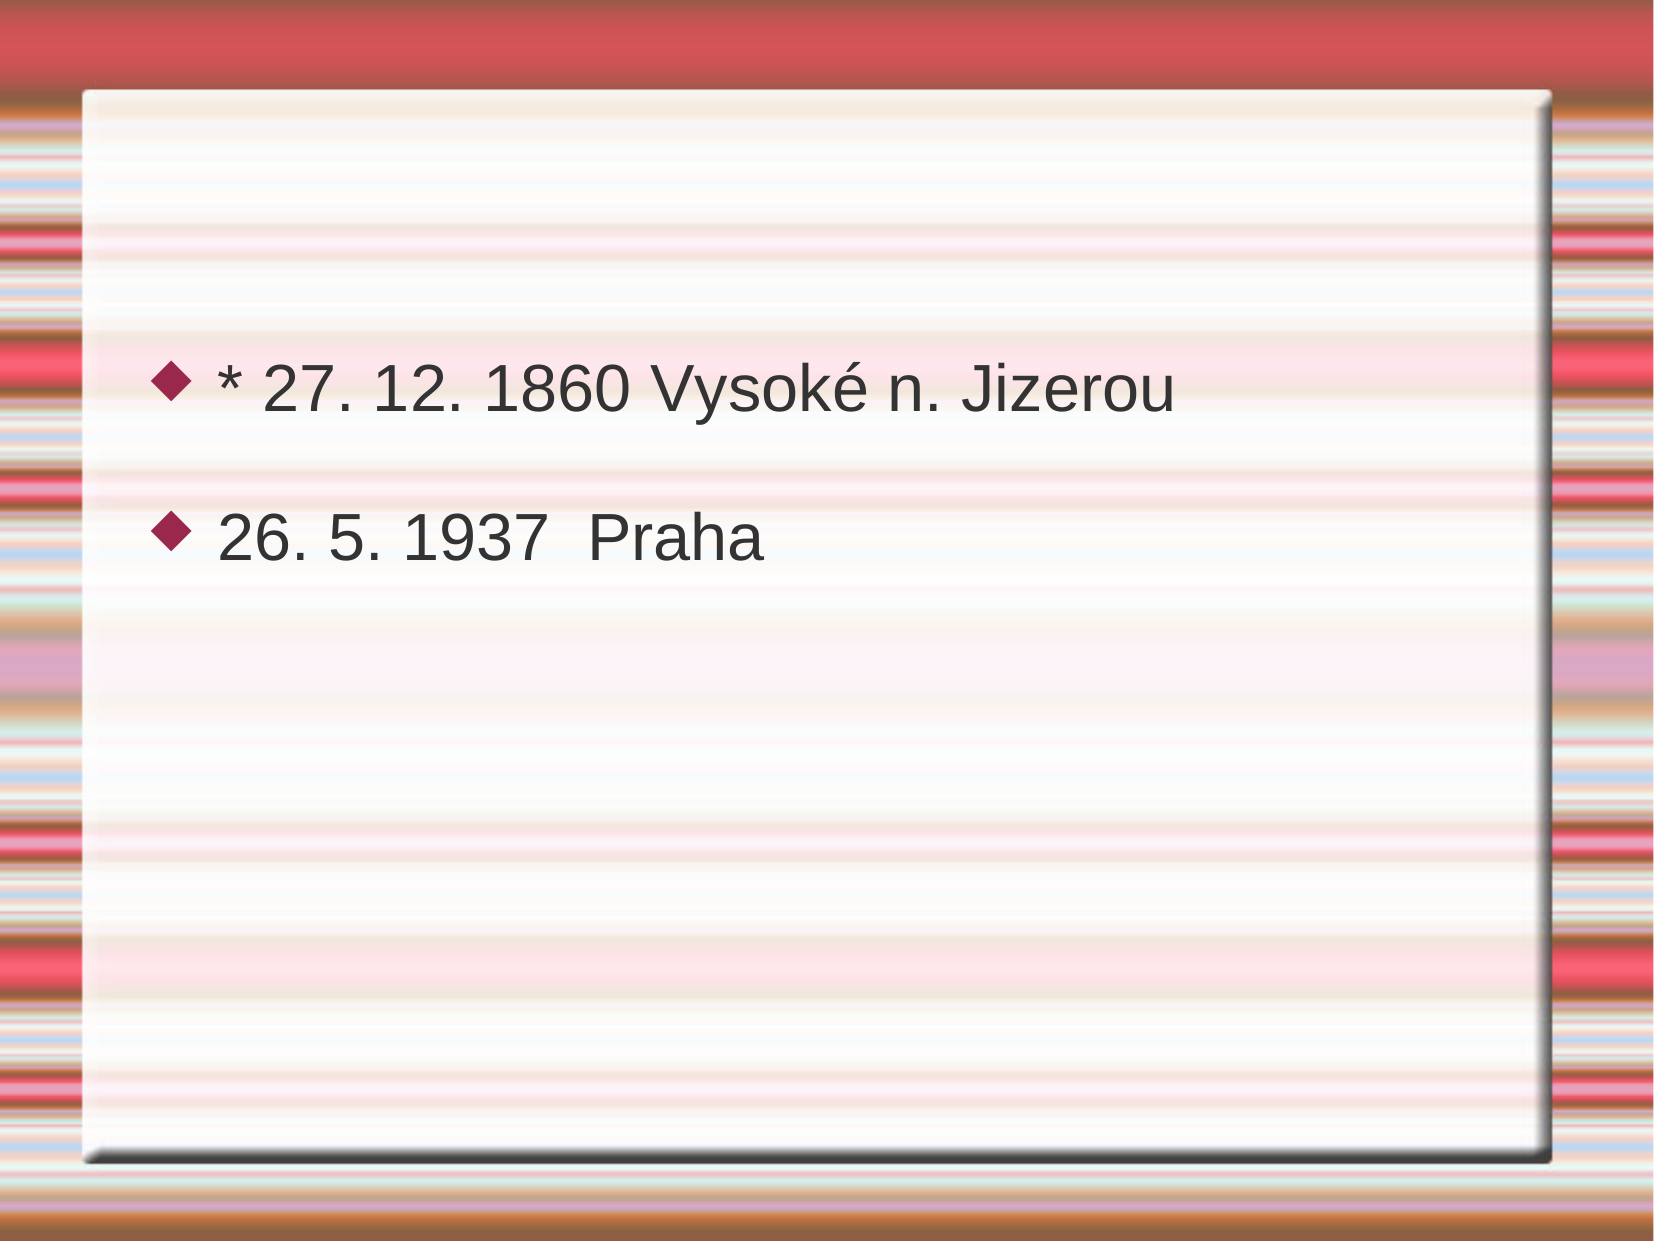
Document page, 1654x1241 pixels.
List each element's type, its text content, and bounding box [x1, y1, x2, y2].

picture [0, 0, 1654, 1241]
list * 27. 12. 1860 Vysoké n. Jizerou 26. 5. 1937 Praha [134, 350, 1516, 1132]
